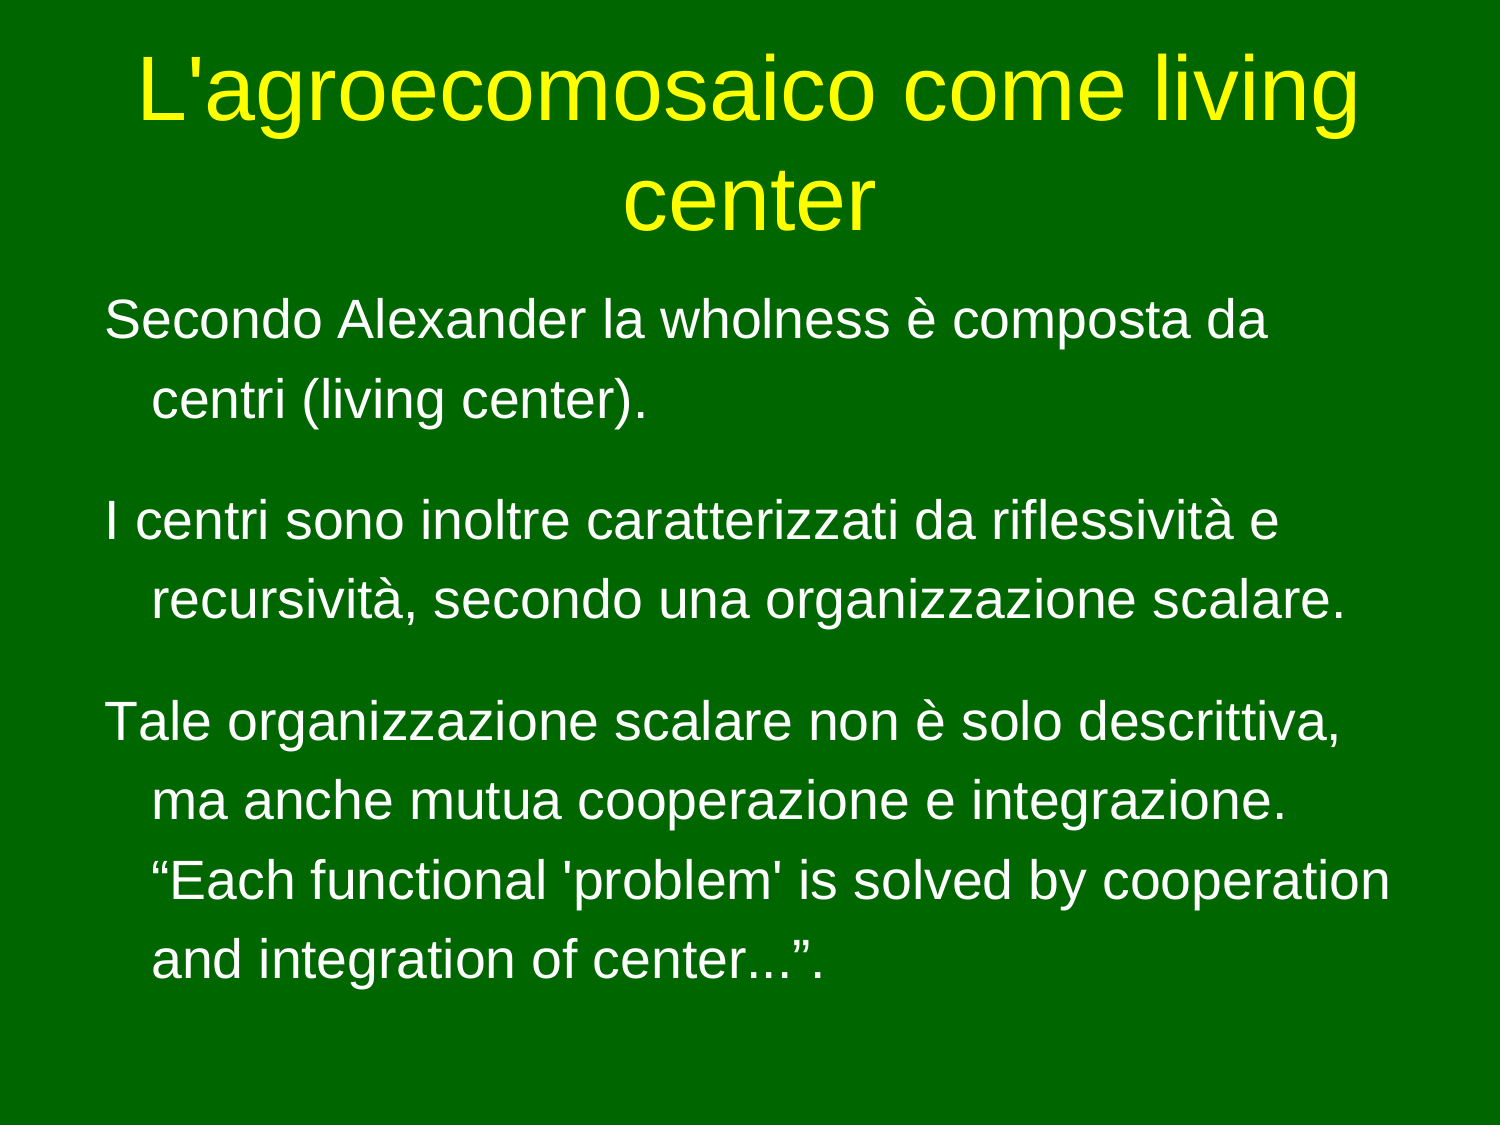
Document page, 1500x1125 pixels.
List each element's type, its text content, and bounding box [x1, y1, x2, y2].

list Secondo Alexander la wholness è composta da centri (living center). I centri sono inoltre caratterizzati da riflessività e recursività, secondo una organizzazione scalare. Tale organizzazione scalare non è solo descrittiva, ma anche mutua cooperazione e integrazione. “Each functional 'problem' is solved by cooperation and integration of center...”. [90, 262, 1426, 1111]
title L'agroecomosaico come living center [75, 21, 1425, 257]
